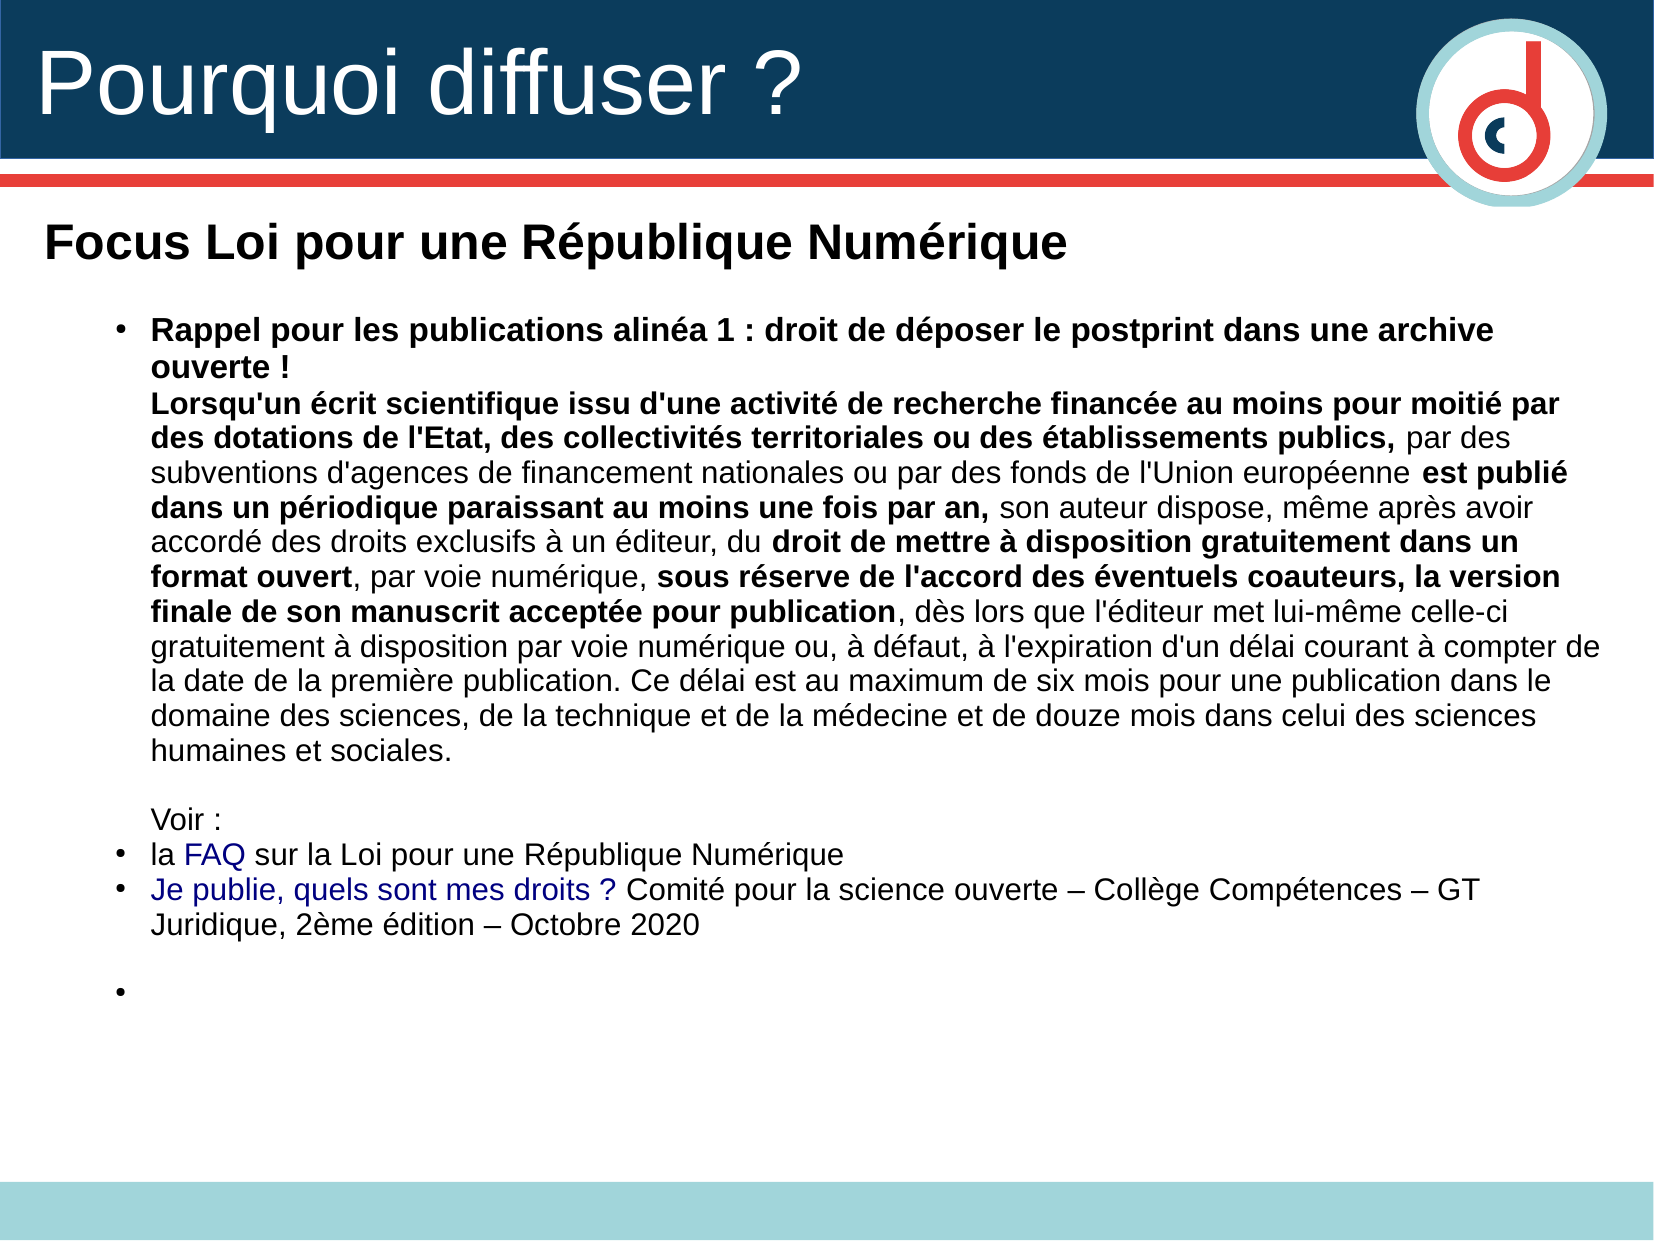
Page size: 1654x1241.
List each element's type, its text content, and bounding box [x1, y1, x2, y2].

title Pourquoi diffuser ? [35, 11, 1430, 159]
text_box Focus Loi pour une République Numérique Rappel pour les publications alinéa 1 : droit de déposer le postprint dans une archive ouverte ! Lorsqu'un écrit scientifique issu d'une activité de recherche financée au moins pour moitié par des dotations de l'Etat, des collectivités territoriales ou des établissements publics, par des subventions d'agences de financement nationales ou par des fonds de l'Union européenne est publié dans un périodique paraissant au moins une fois par an, son auteur dispose, même après avoir accordé des droits exclusifs à un éditeur, du droit de mettre à disposition gratuitement dans un format ouvert, par voie numérique, sous réserve de l'accord des éventuels coauteurs, la version finale de son manuscrit acceptée pour publication, dès lors que l'éditeur met lui-même celle-ci gratuitement à disposition par voie numérique ou, à défaut, à l'expiration d'un délai courant à compter de la date de la première publication. Ce délai est au maximum de six mois pour une publication dans le domaine des sciences, de la technique et de la médecine et de douze mois dans celui des sciences humaines et sociales. Voir : la FAQ sur la Loi pour une République Numérique Je publie, quels sont mes droits ? Comité pour la science ouverte – Collège Compétences – GT Juridique, 2ème édition – Octobre 2020 [29, 206, 1625, 1149]
